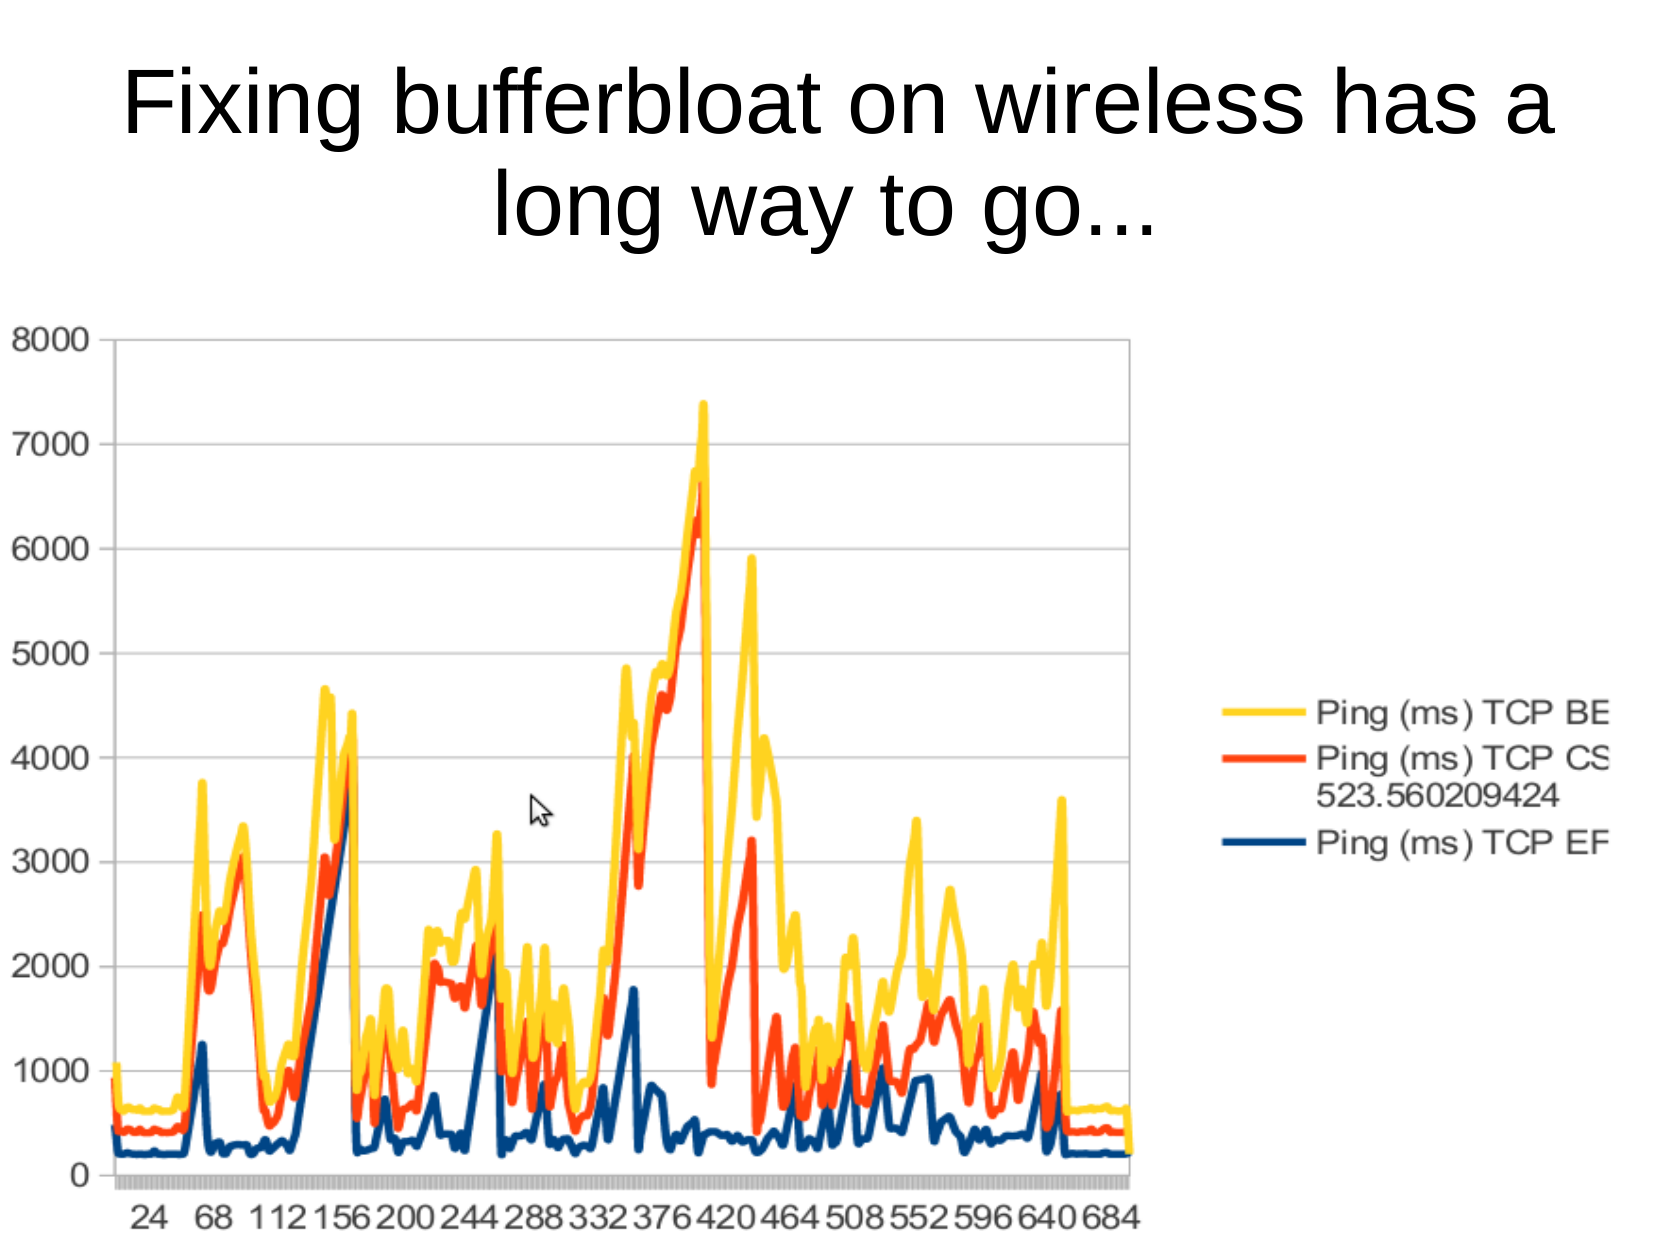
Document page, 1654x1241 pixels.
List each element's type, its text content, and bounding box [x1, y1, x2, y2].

title Fixing bufferbloat on wireless has a long way to go... [82, 49, 1571, 257]
picture [0, 299, 1654, 1241]
